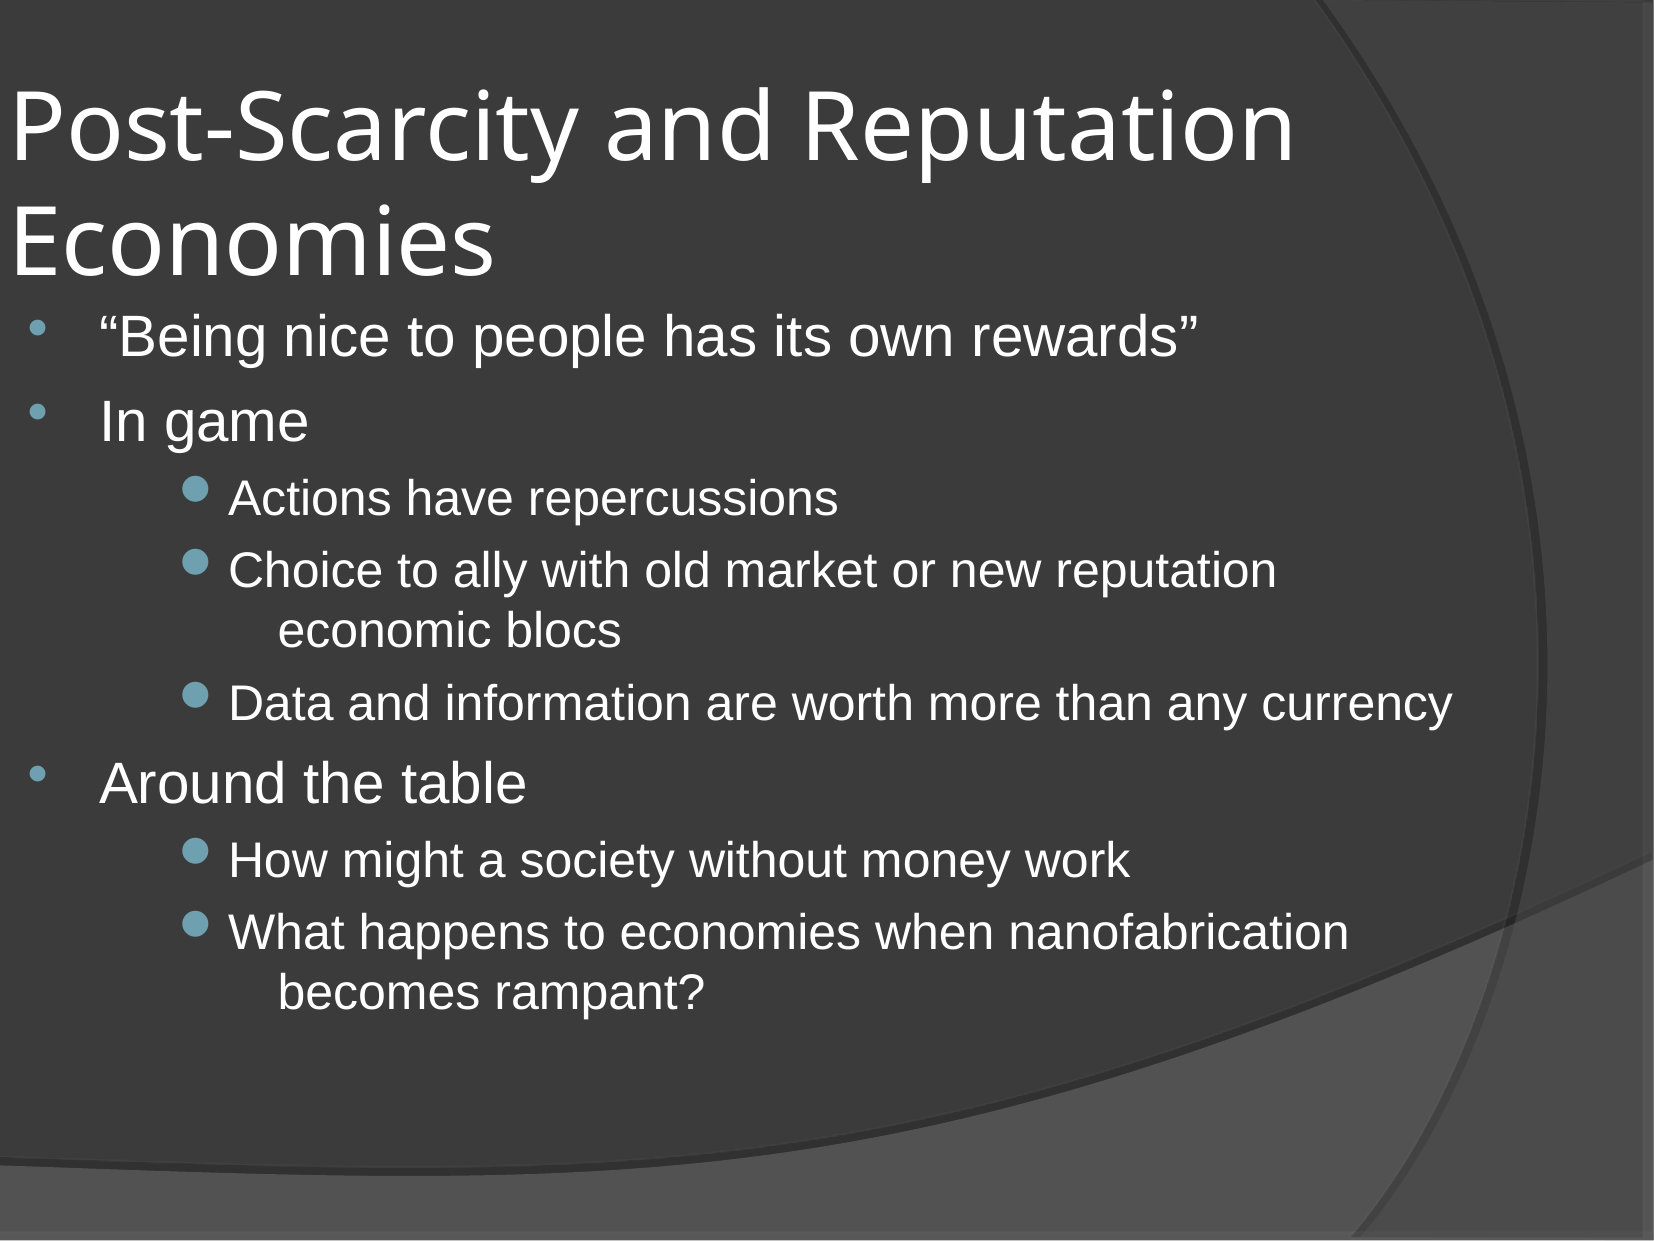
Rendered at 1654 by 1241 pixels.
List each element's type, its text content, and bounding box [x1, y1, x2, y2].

list “Being nice to people has its own rewards” In game Actions have repercussions Choice to ally with old market or new reputation economic blocs Data and information are worth more than any currency Around the table How might a society without money work What happens to economies when nanofabrication becomes rampant? [0, 290, 1489, 1094]
title Post-Scarcity and Reputation Economies [0, 56, 1489, 250]
